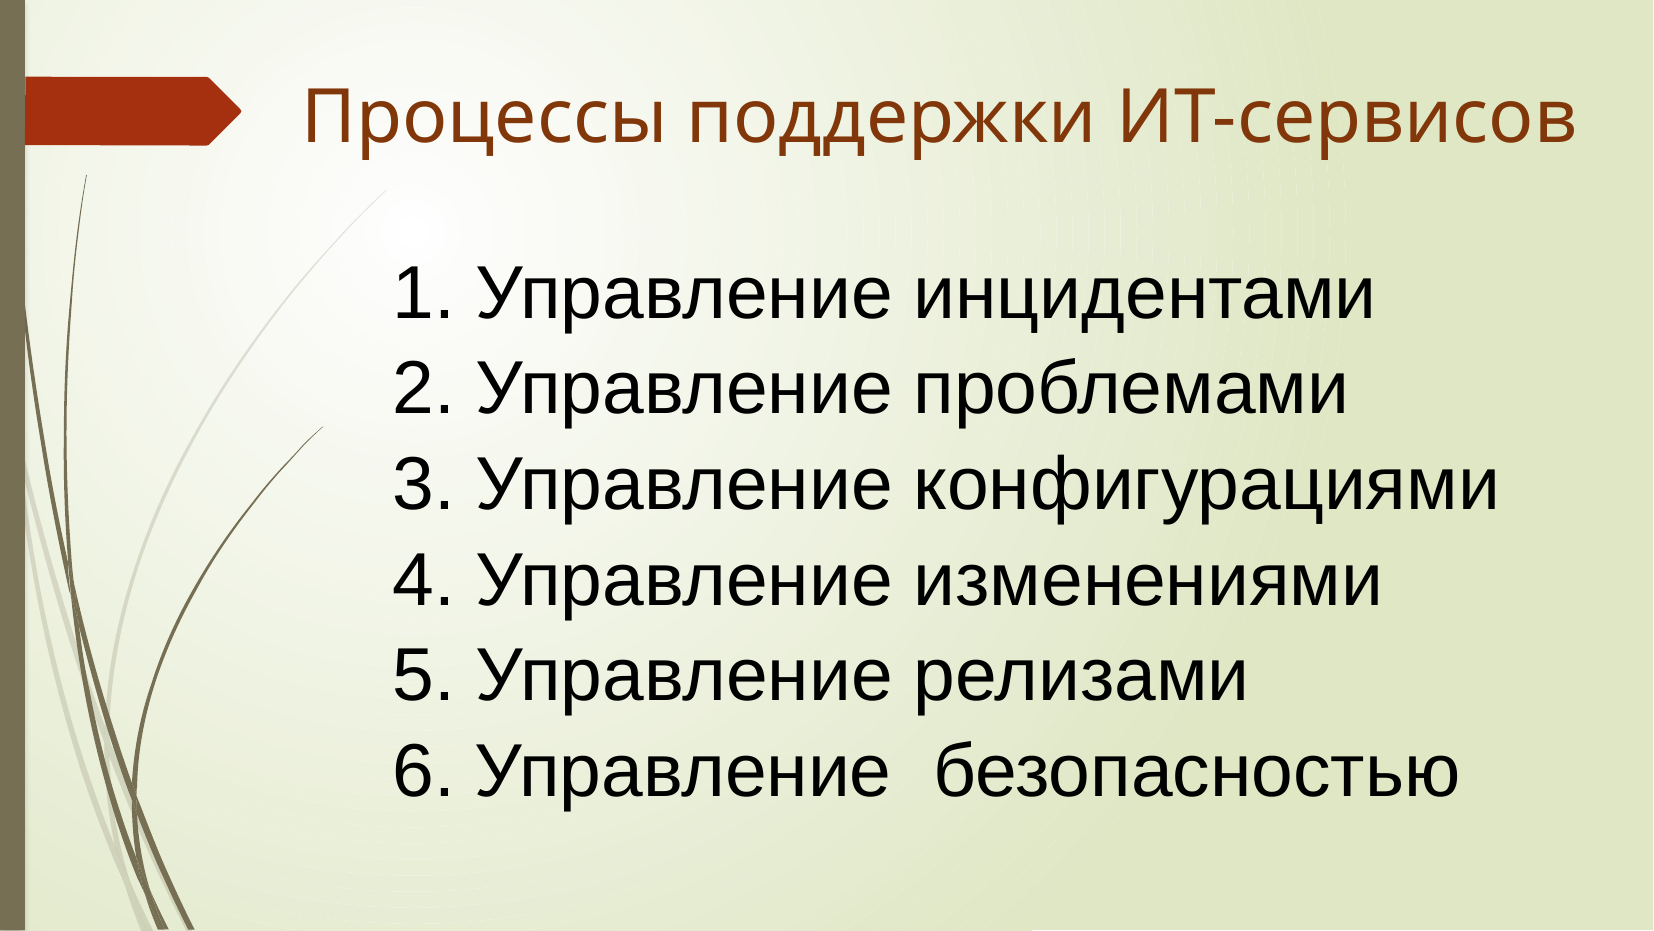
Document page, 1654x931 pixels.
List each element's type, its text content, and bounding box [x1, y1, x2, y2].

text_box 1. Управление инцидентами 2. Управление проблемами 3. Управление конфигурациями 4. Управление изменениями 5. Управление релизами 6. Управление безопасностью [377, 242, 1530, 821]
title Процессы поддержки ИТ-сервисов [301, 56, 1596, 172]
